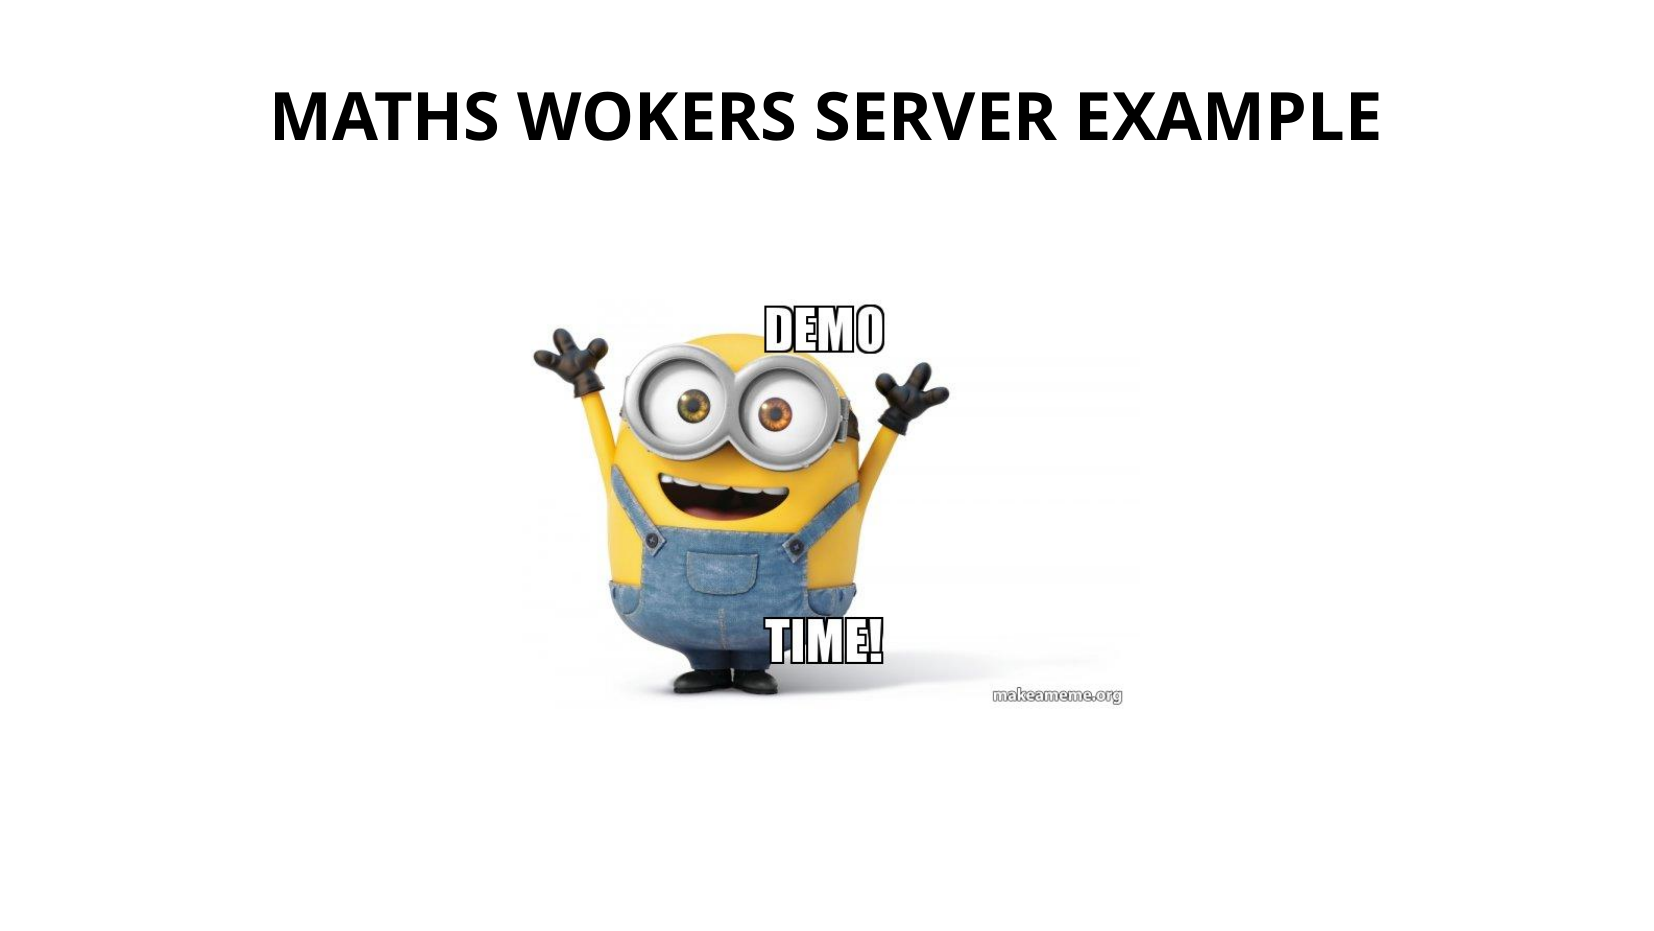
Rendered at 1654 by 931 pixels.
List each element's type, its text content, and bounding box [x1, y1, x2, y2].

title MATHS WOKERS SERVER EXAMPLE [82, 33, 1571, 196]
picture [514, 291, 1140, 710]
